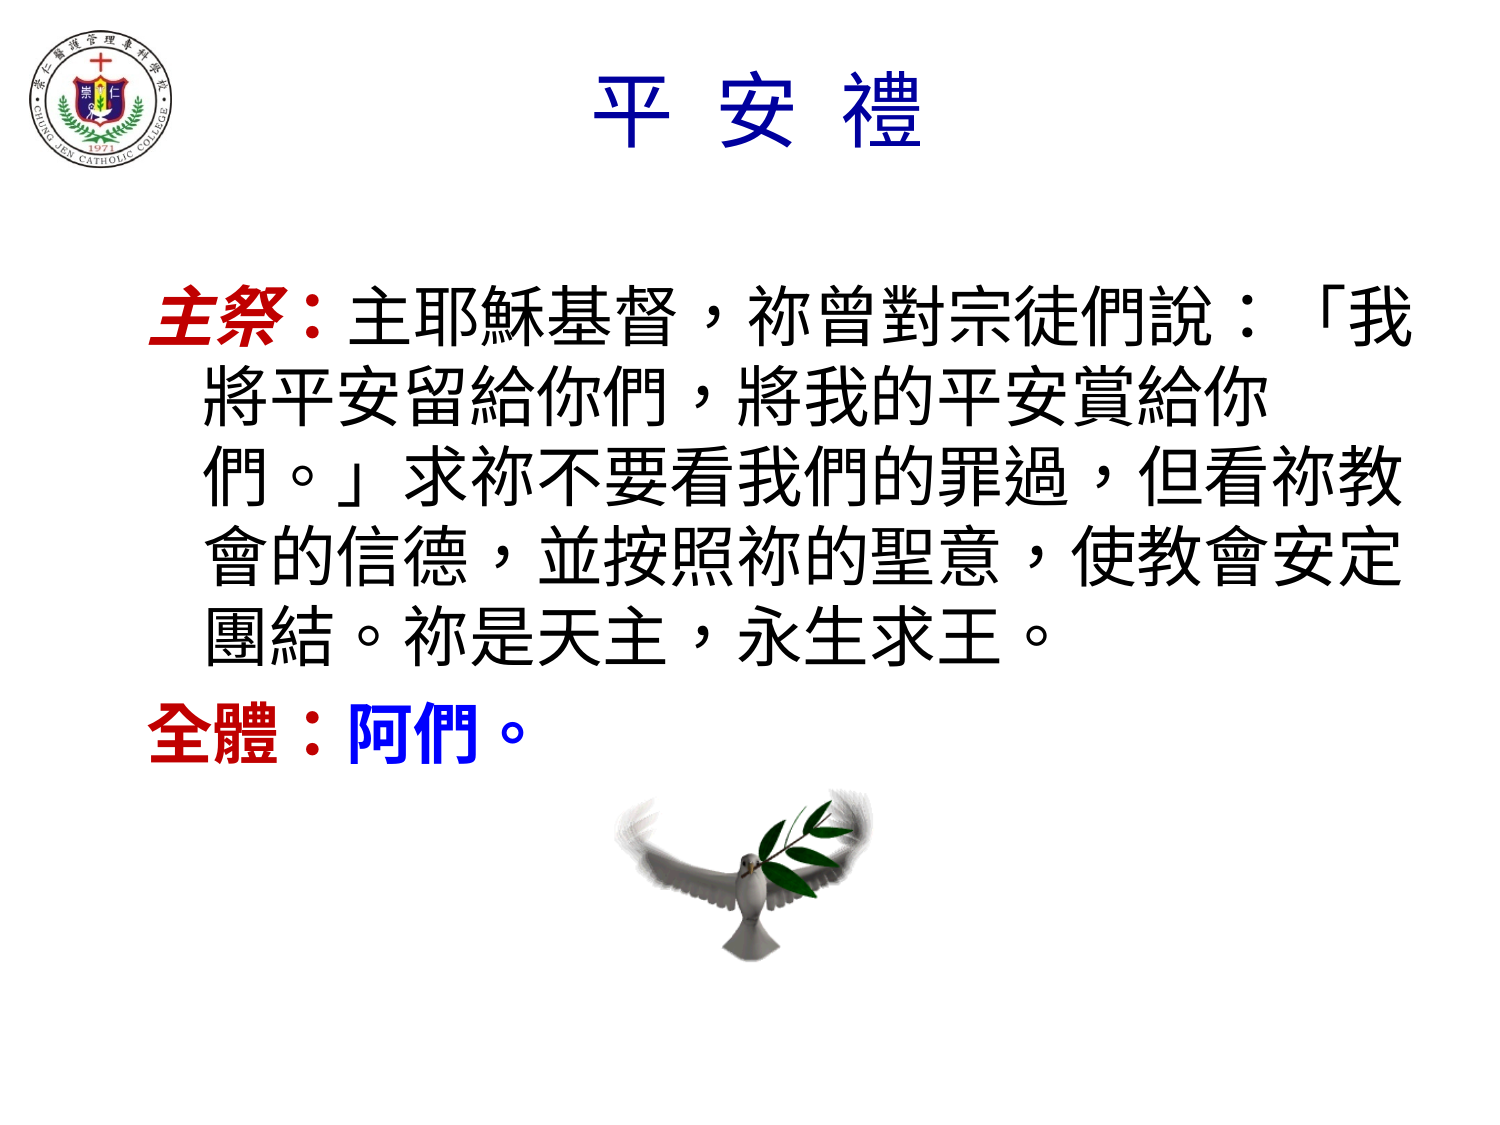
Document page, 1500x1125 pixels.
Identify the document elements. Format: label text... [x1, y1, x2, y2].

title 平 安 禮 [150, 31, 1365, 185]
picture [549, 751, 953, 1040]
list 主祭：主耶穌基督，祢曾對宗徒們說：「我將平安留給你們，將我的平安賞給你們。」求祢不要看我們的罪過，但看祢教會的信德，並按照祢的聖意，使教會安定團結。祢是天主，永生求王。 全體：阿們。 [75, 267, 1459, 1005]
